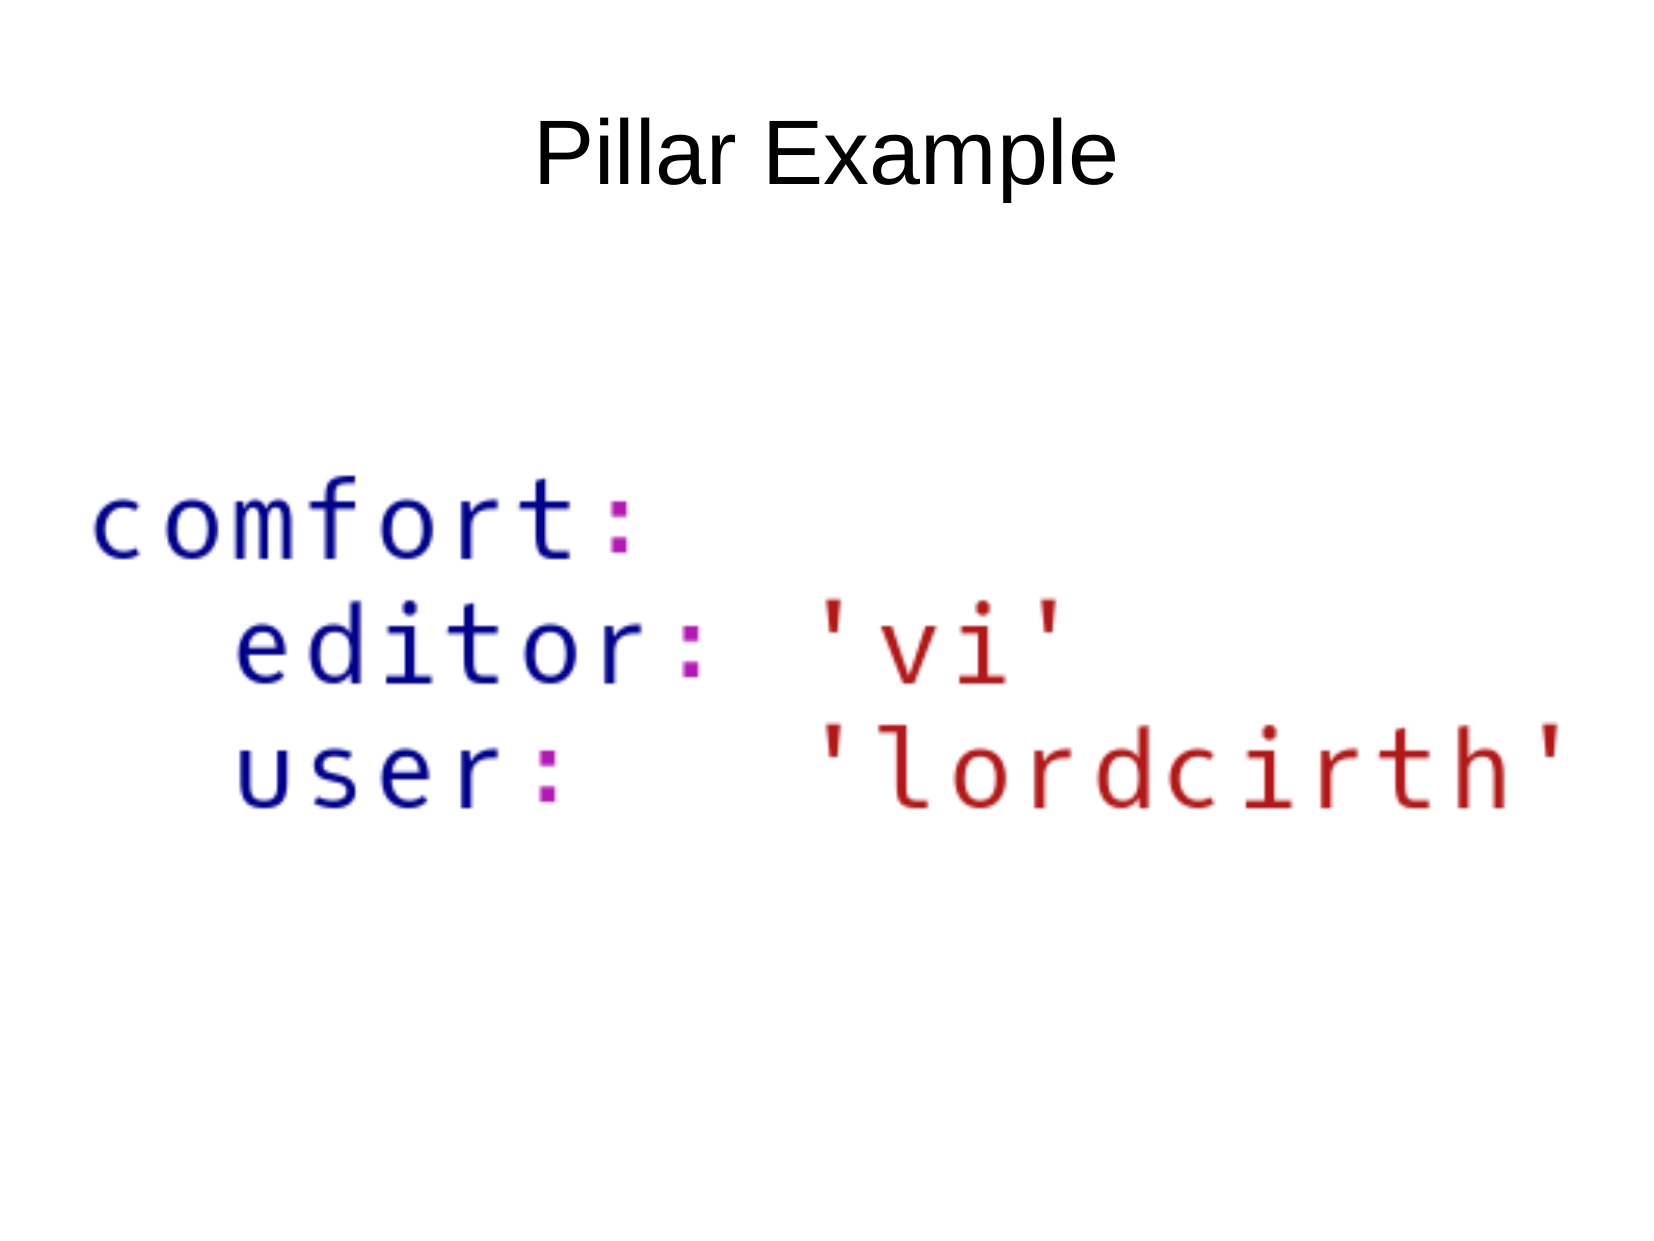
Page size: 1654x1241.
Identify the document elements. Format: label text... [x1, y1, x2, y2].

title Pillar Example [82, 49, 1571, 257]
picture [82, 461, 1571, 838]
